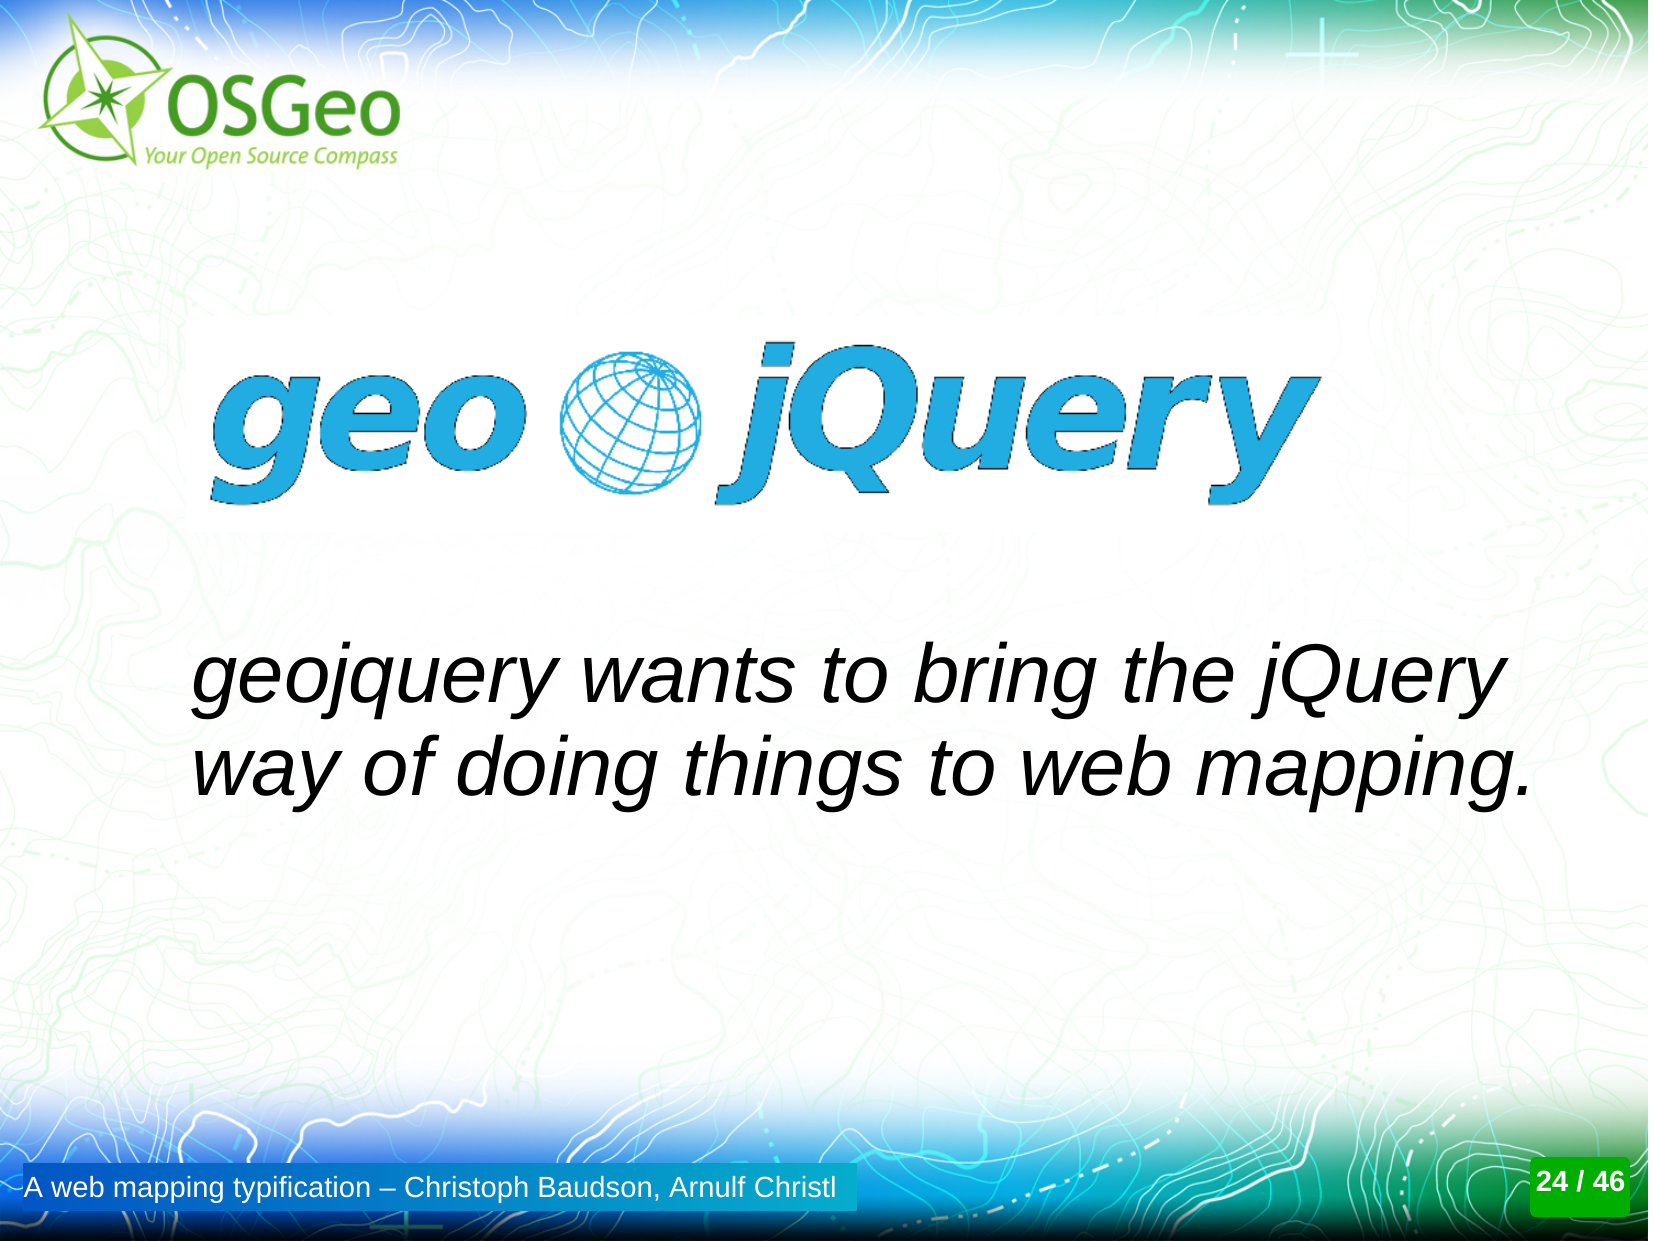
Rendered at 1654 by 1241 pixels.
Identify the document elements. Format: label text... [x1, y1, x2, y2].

picture [0, 0, 1648, 1241]
text_box geojquery wants to bring the jQuery way of doing things to web mapping. [177, 620, 1565, 945]
